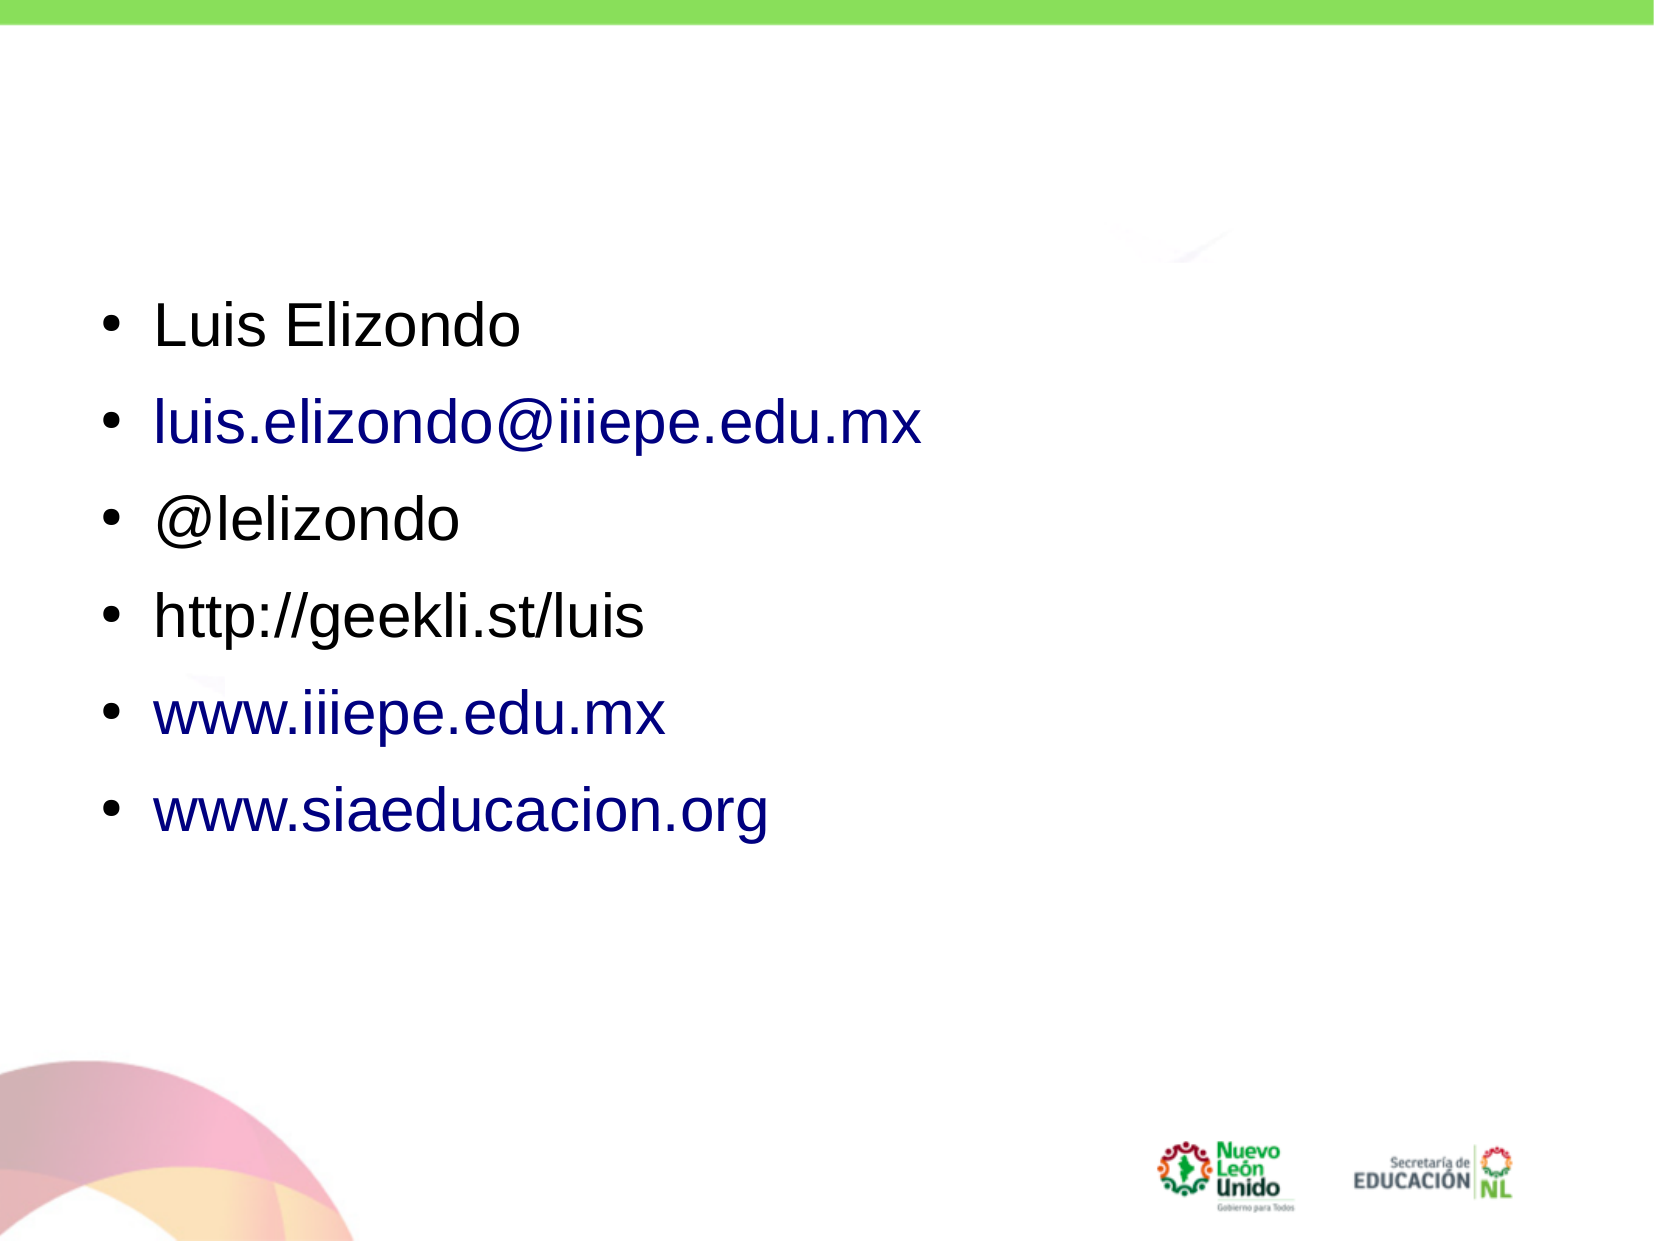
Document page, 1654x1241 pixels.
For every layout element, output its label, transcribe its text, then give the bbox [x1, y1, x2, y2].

list Luis Elizondo luis.elizondo@iiiepe.edu.mx @lelizondo http://geekli.st/luis www.iiiepe.edu.mx www.siaeducacion.org [82, 290, 1571, 1094]
picture [0, 0, 1654, 1241]
